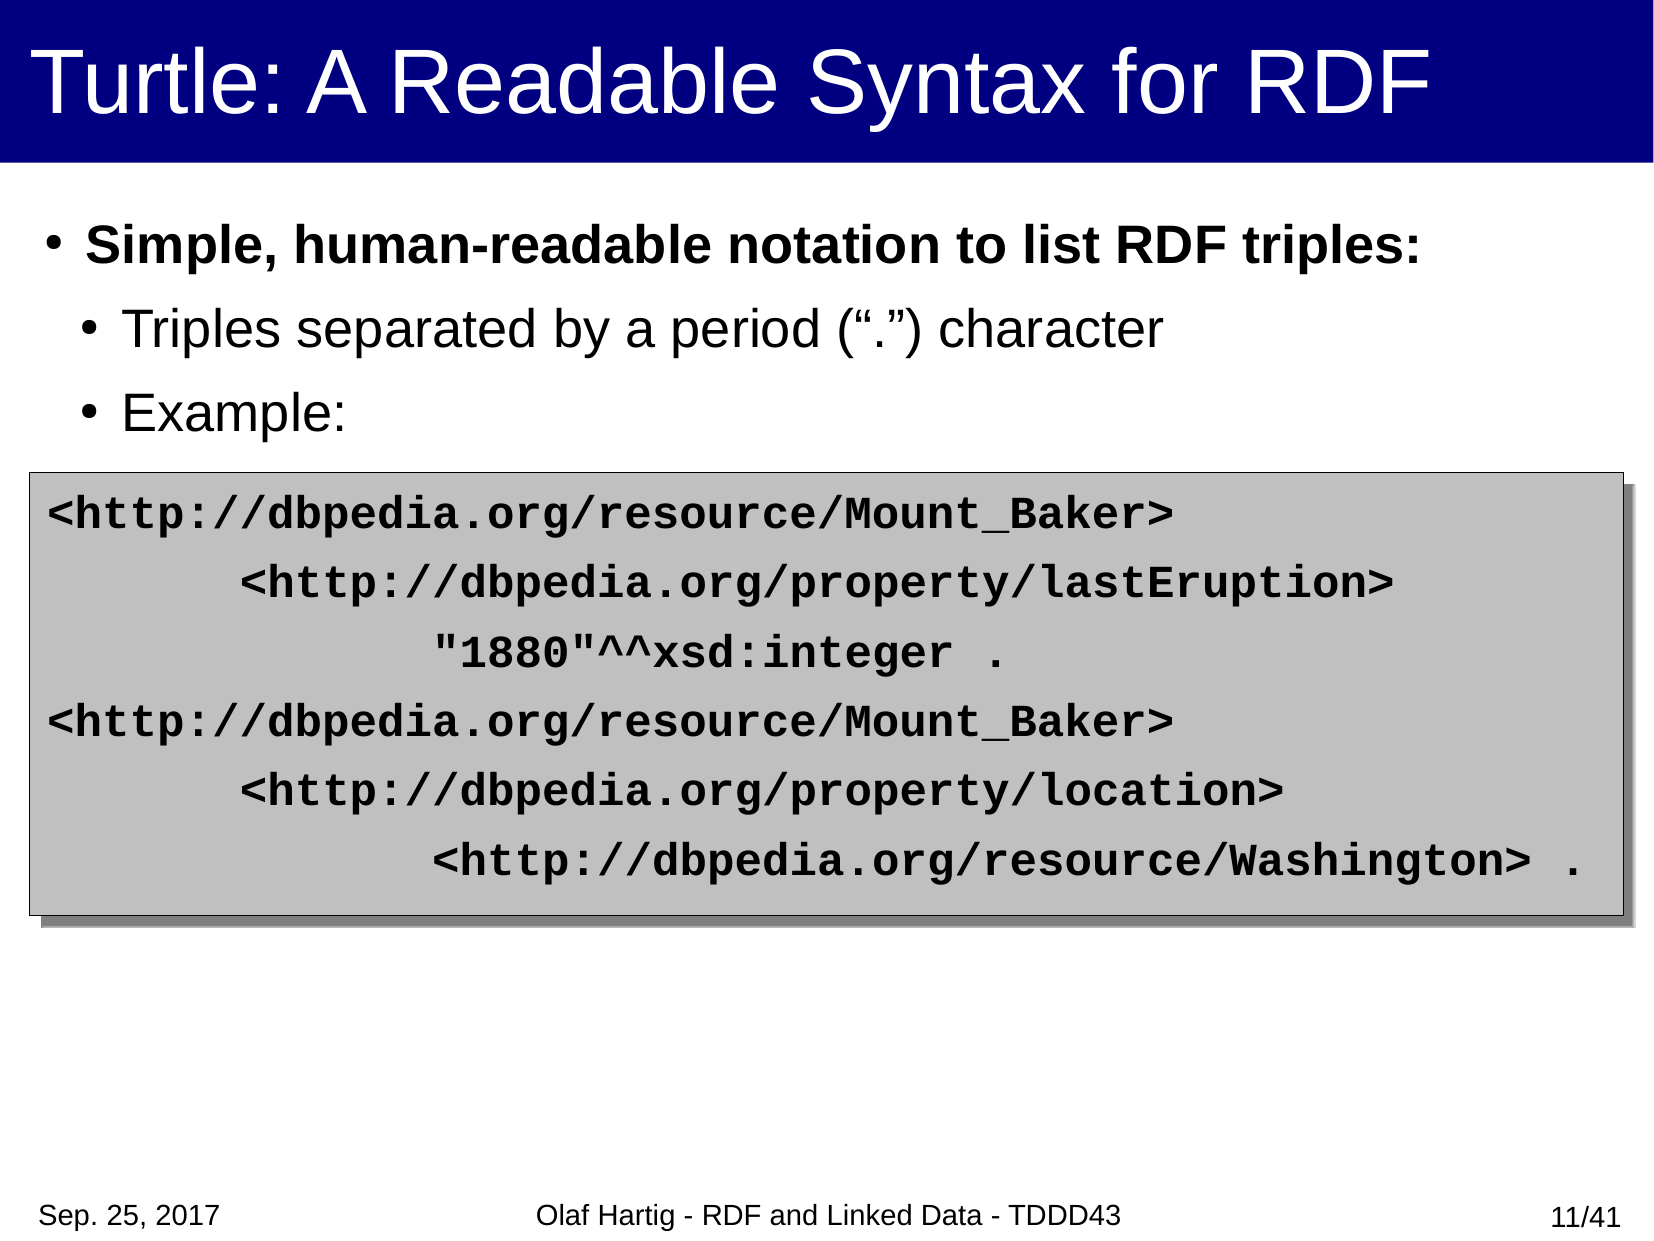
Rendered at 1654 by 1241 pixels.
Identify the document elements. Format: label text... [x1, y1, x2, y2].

text_box <http://dbpedia.org/resource/Mount_Baker> <http://dbpedia.org/property/lastEruption> "1880"^^xsd:integer . <http://dbpedia.org/resource/Mount_Baker> <http://dbpedia.org/property/location> <http://dbpedia.org/resource/Washington> . [29, 472, 1624, 916]
title Turtle: A Readable Syntax for RDF [0, 0, 1654, 163]
text_box Simple, human-readable notation to list RDF triples: Triples separated by a period (“.”) character Example: [29, 206, 1624, 472]
